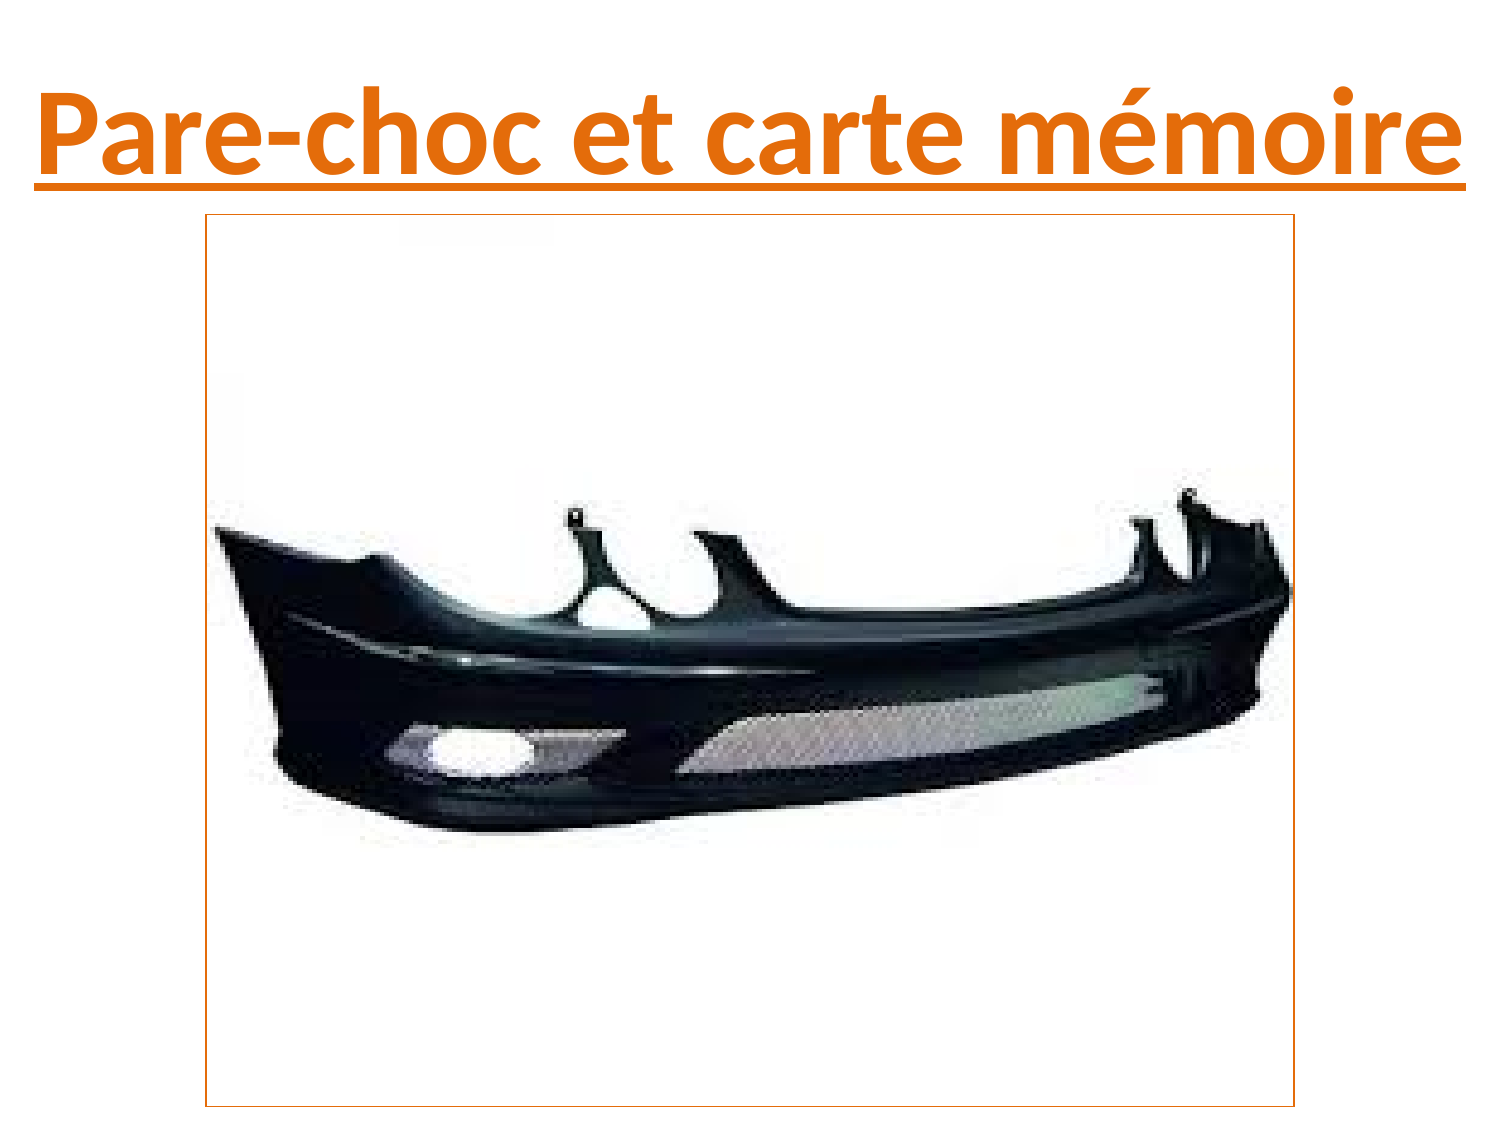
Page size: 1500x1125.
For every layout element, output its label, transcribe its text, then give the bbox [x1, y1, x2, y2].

title Pare-choc et carte mémoire [0, 30, 1500, 219]
picture [206, 219, 1294, 1106]
